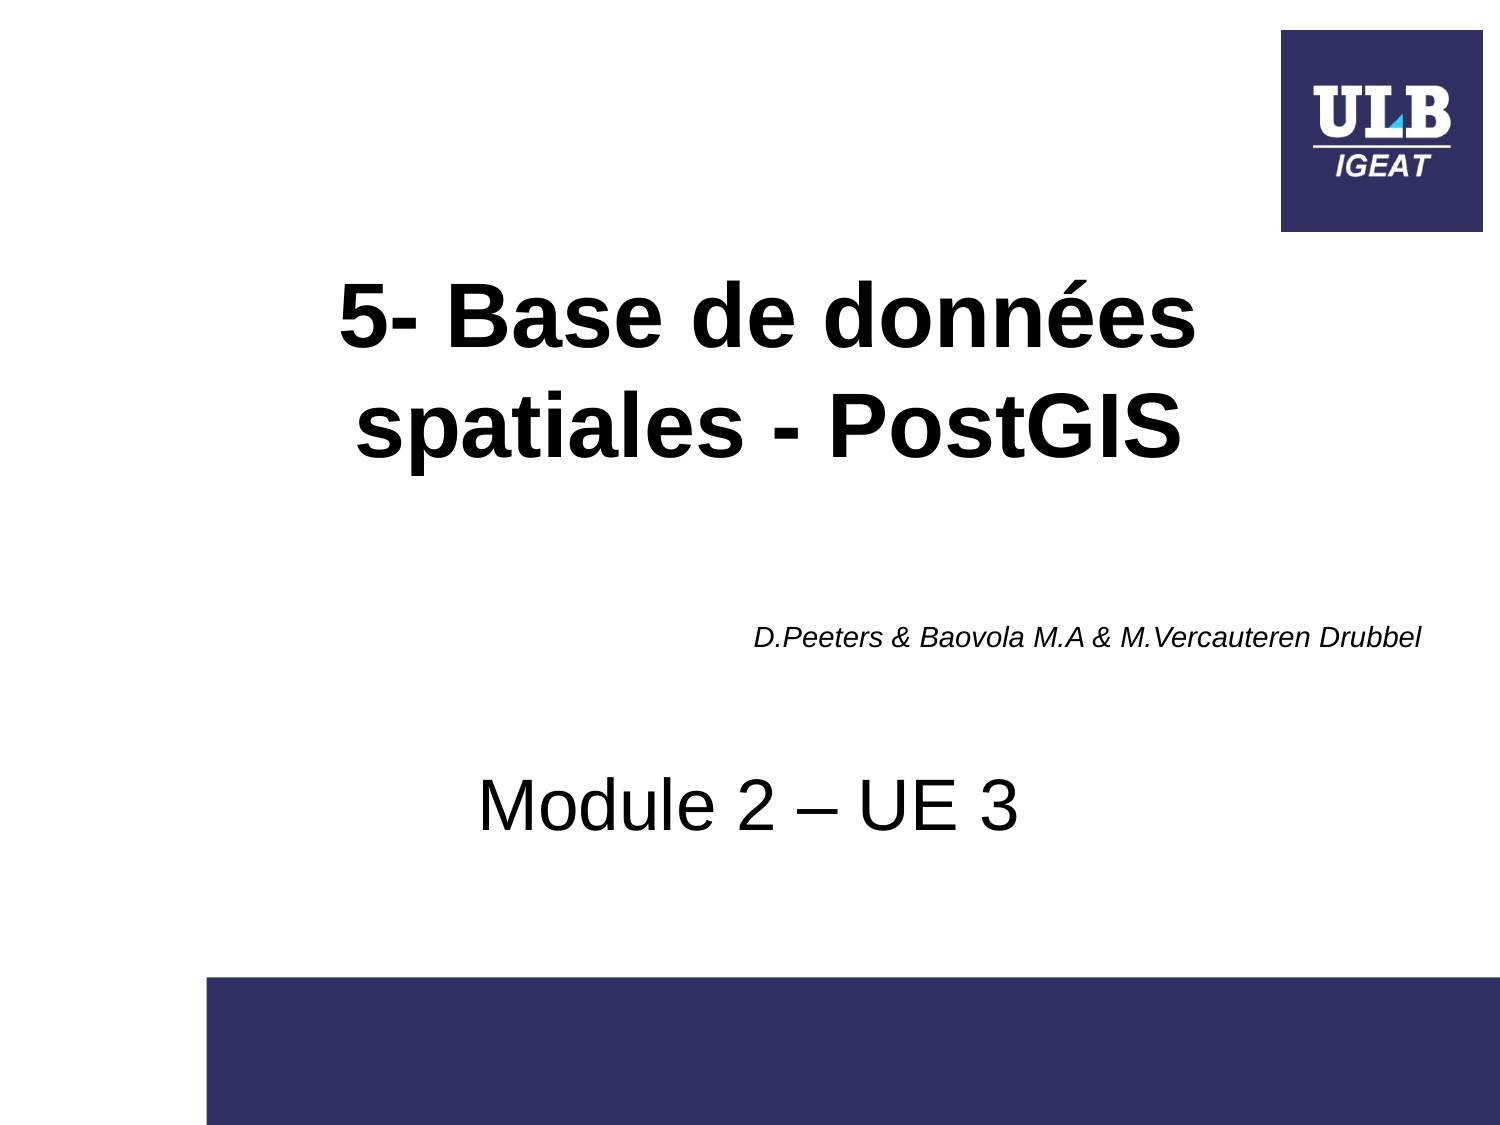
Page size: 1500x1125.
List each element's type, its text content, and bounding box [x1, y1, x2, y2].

text_box Module 2 – UE 3 [403, 669, 1136, 869]
text_box 5- Base de données spatiales - PostGIS [171, 241, 1367, 492]
text_box D.Peeters & Baovola M.A & M.Vercauteren Drubbel [181, 603, 1438, 669]
picture [1281, 30, 1483, 232]
